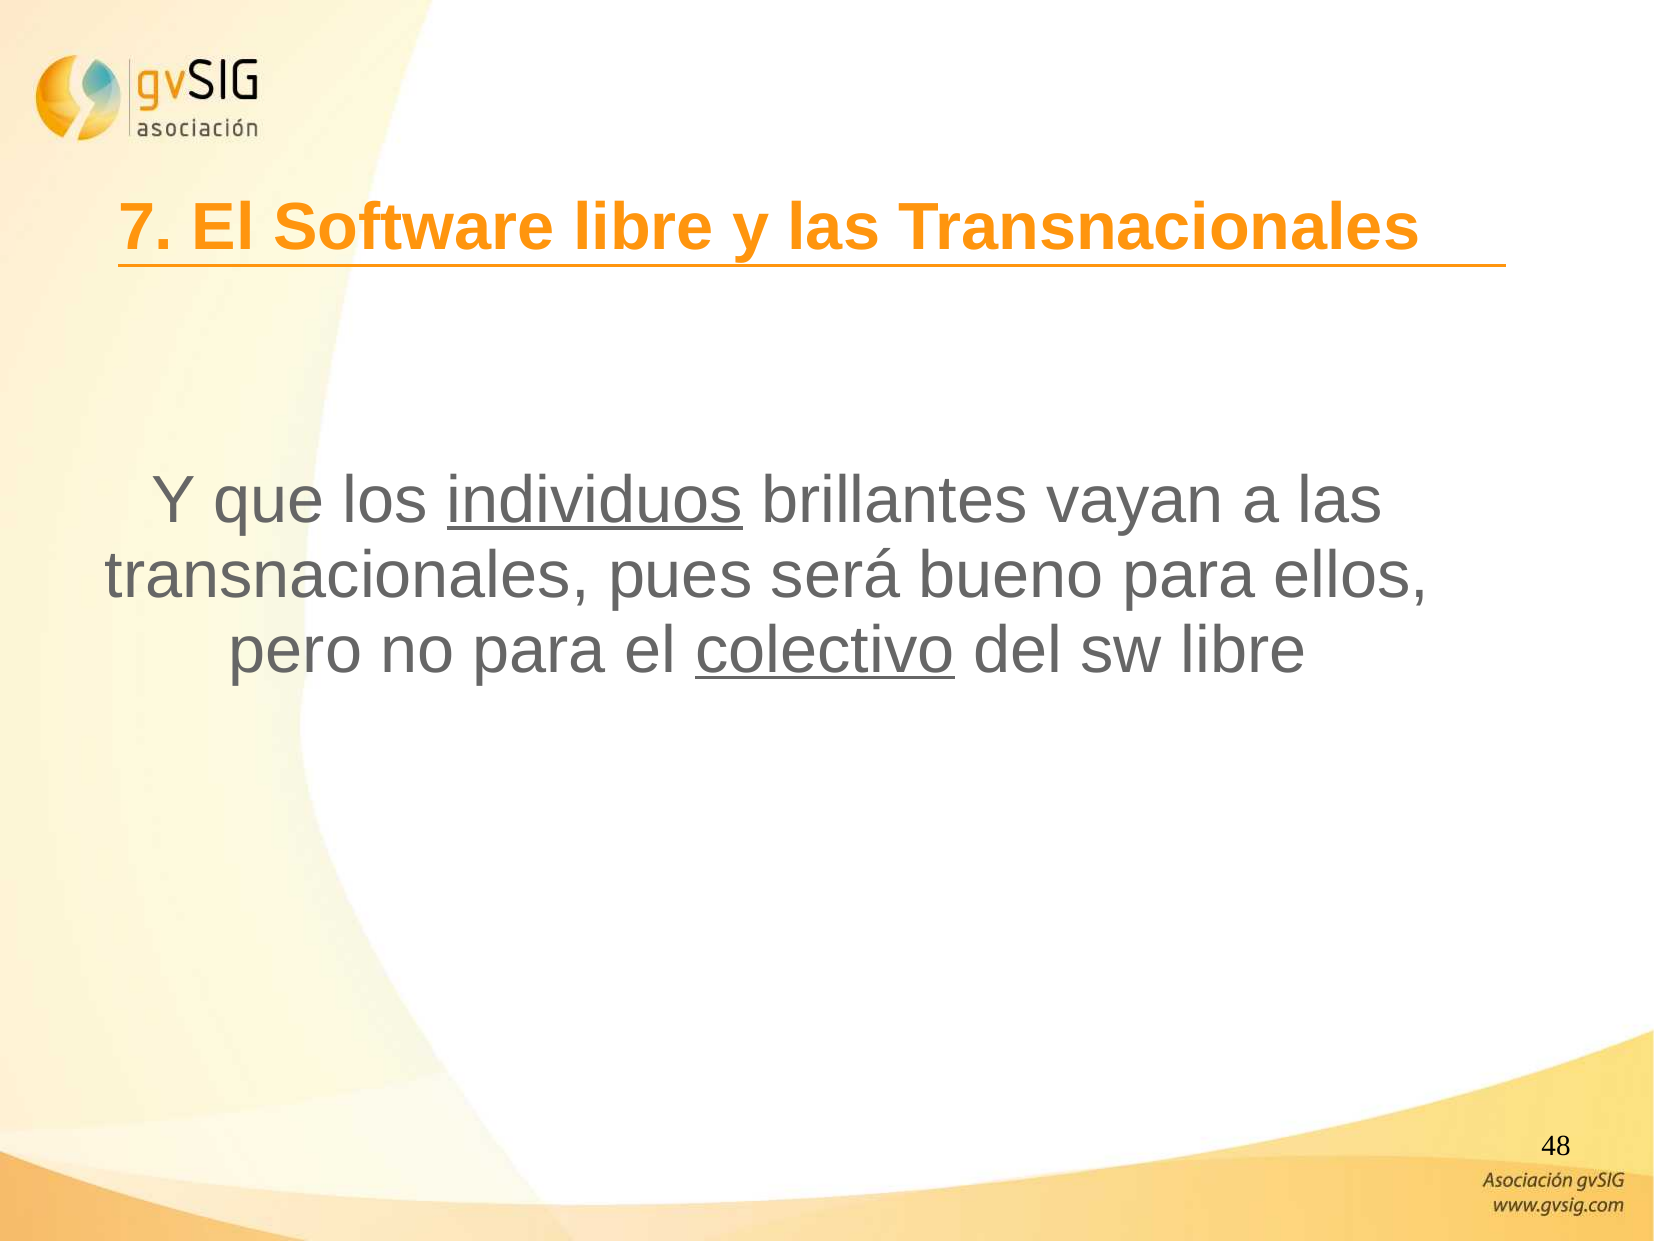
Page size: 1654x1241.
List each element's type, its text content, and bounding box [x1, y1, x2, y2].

picture [0, 0, 1654, 1241]
title 7. El Software libre y las Transnacionales [118, 177, 1607, 276]
text_box Y que los individuos brillantes vayan a las transnacionales, pues será bueno para ellos, pero no para el colectivo del sw libre [59, 454, 1477, 886]
